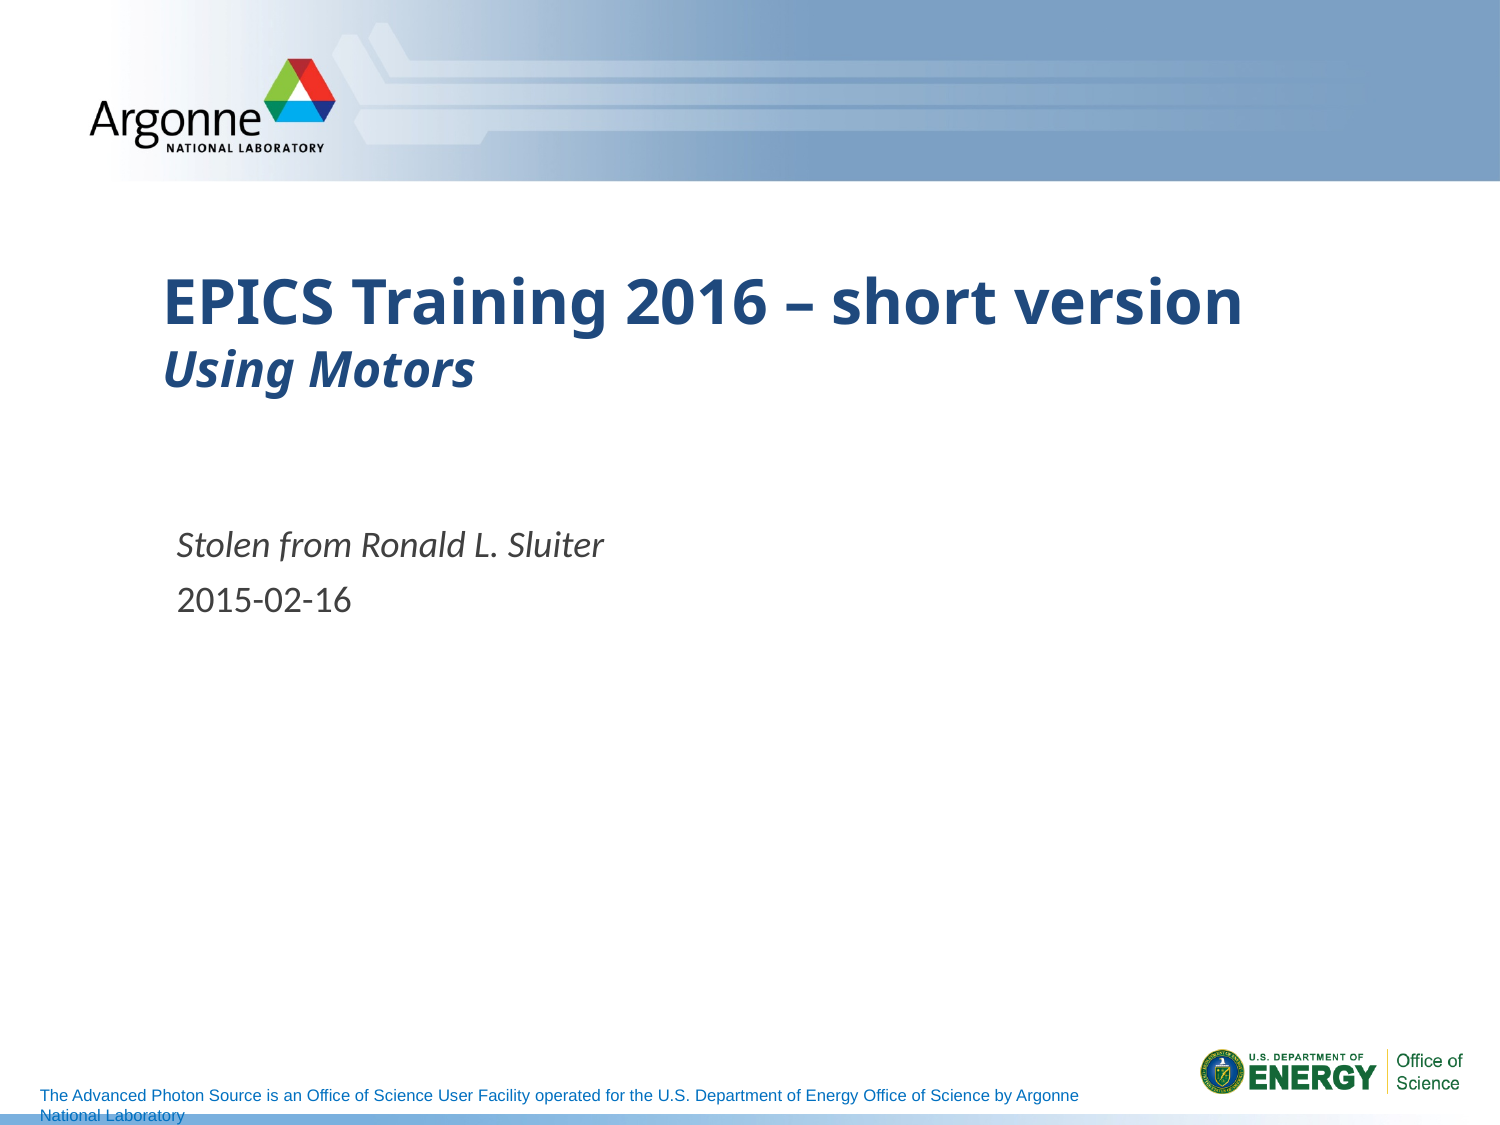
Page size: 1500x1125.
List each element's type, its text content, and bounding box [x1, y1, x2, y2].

title EPICS Training 2016 – short version Using Motors [147, 254, 1411, 431]
picture [0, 0, 1500, 182]
text_box Stolen from Ronald L. Sluiter 2015-02-16 [161, 512, 1212, 801]
picture [0, 1114, 1500, 1125]
picture [1200, 1049, 1463, 1094]
